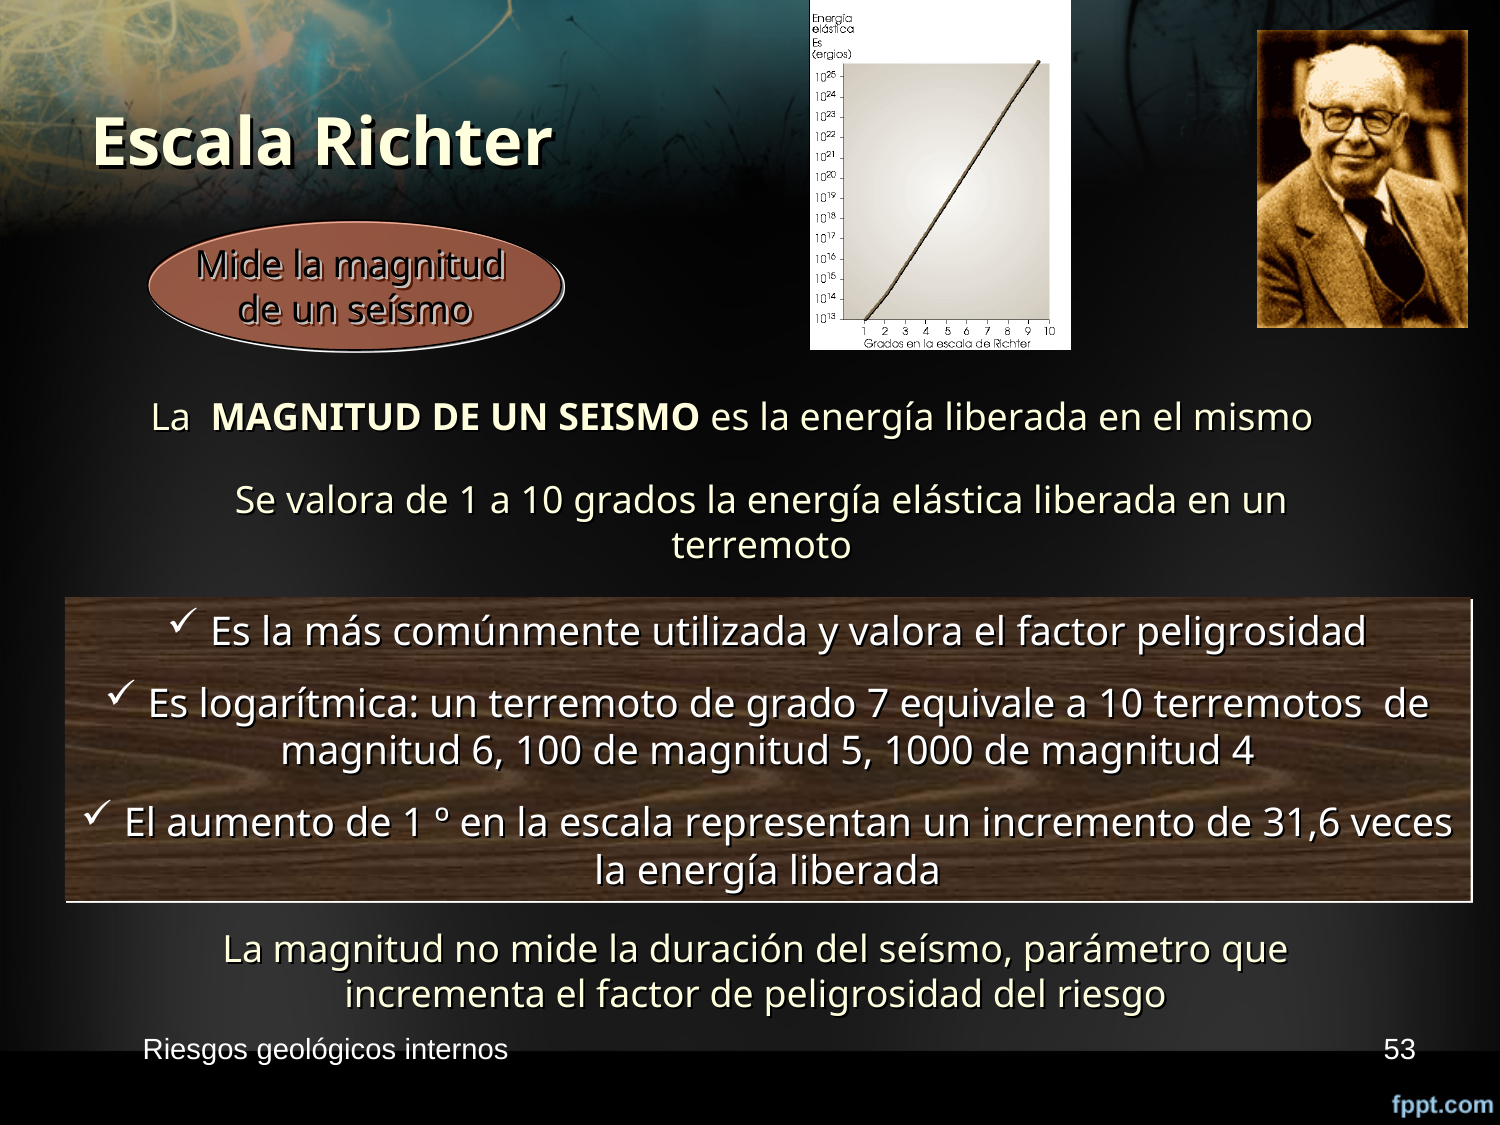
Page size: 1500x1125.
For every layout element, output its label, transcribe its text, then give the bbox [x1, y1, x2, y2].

text_box Mide la magnitud de un seísmo [147, 219, 562, 351]
picture [0, 0, 1500, 1125]
text_box La magnitud no mide la duración del seísmo, parámetro que incrementa el factor de peligrosidad del riesgo [112, 916, 1400, 1023]
title Escala Richter [74, 45, 727, 233]
text_box La MAGNITUD DE UN SEISMO es la energía liberada en el mismo [112, 385, 1353, 446]
text_box Riesgos geológicos internos [88, 1023, 564, 1102]
text_box Se valora de 1 a 10 grados la energía elástica liberada en un terremoto [147, 467, 1377, 574]
text_box <número> [1080, 1023, 1431, 1102]
text_box Es la más comúnmente utilizada y valora el factor peligrosidad Es logarítmica: un terremoto de grado 7 equivale a 10 terremotos de magnitud 6, 100 de magnitud 5, 1000 de magnitud 4 El aumento de 1 º en la escala representan un incremento de 31,6 veces la energía liberada [64, 597, 1471, 901]
